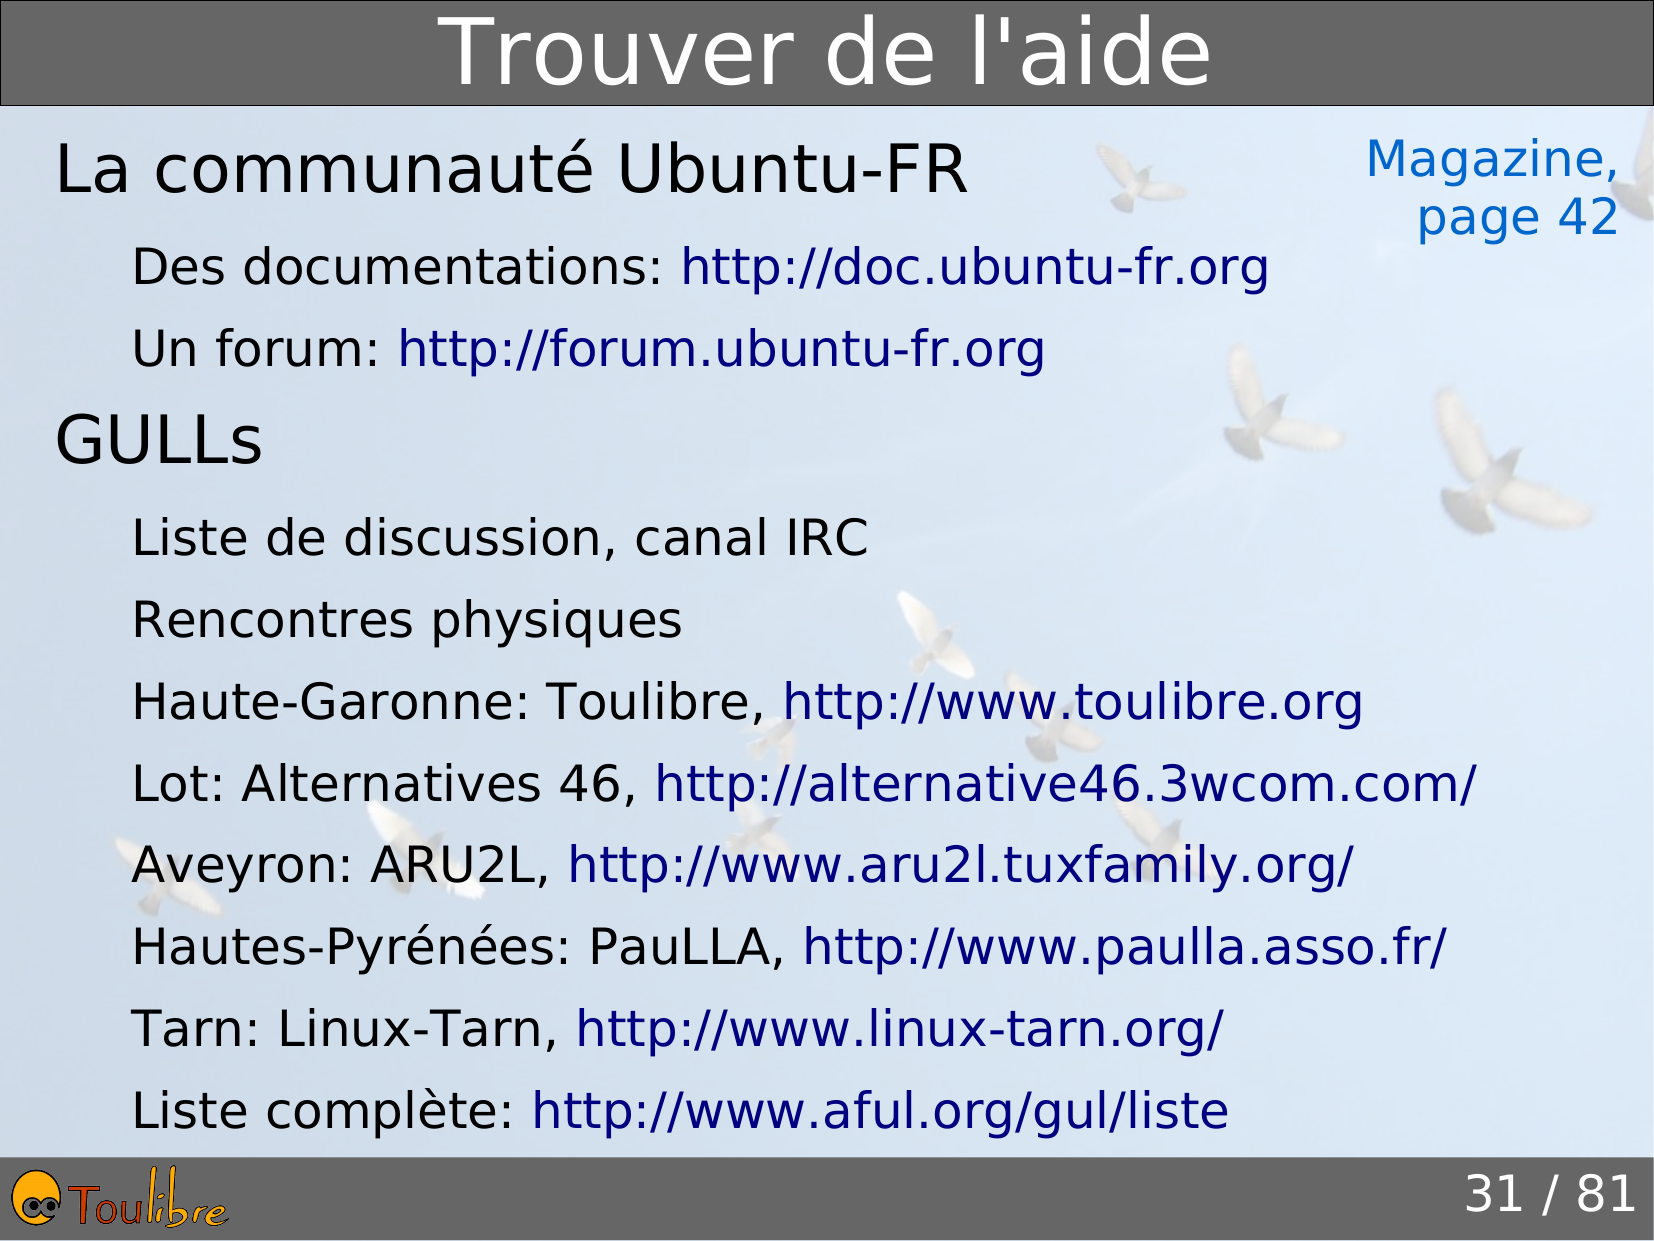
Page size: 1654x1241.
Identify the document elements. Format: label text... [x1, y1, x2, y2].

list La communauté Ubuntu-FR Des documentations: http://doc.ubuntu-fr.org Un forum: http://forum.ubuntu-fr.org GULLs Liste de discussion, canal IRC Rencontres physiques Haute-Garonne: Toulibre, http://www.toulibre.org Lot: Alternatives 46, http://alternative46.3wcom.com/ Aveyron: ARU2L, http://www.aru2l.tuxfamily.org/ Hautes-Pyrénées: PauLLA, http://www.paulla.asso.fr/ Tarn: Linux-Tarn, http://www.linux-tarn.org/ Liste complète: http://www.aful.org/gul/liste [36, 130, 1598, 1141]
title Trouver de l'aide [0, 0, 1654, 107]
text_box Magazine, page 42 [1340, 122, 1636, 255]
picture [11, 1165, 229, 1228]
